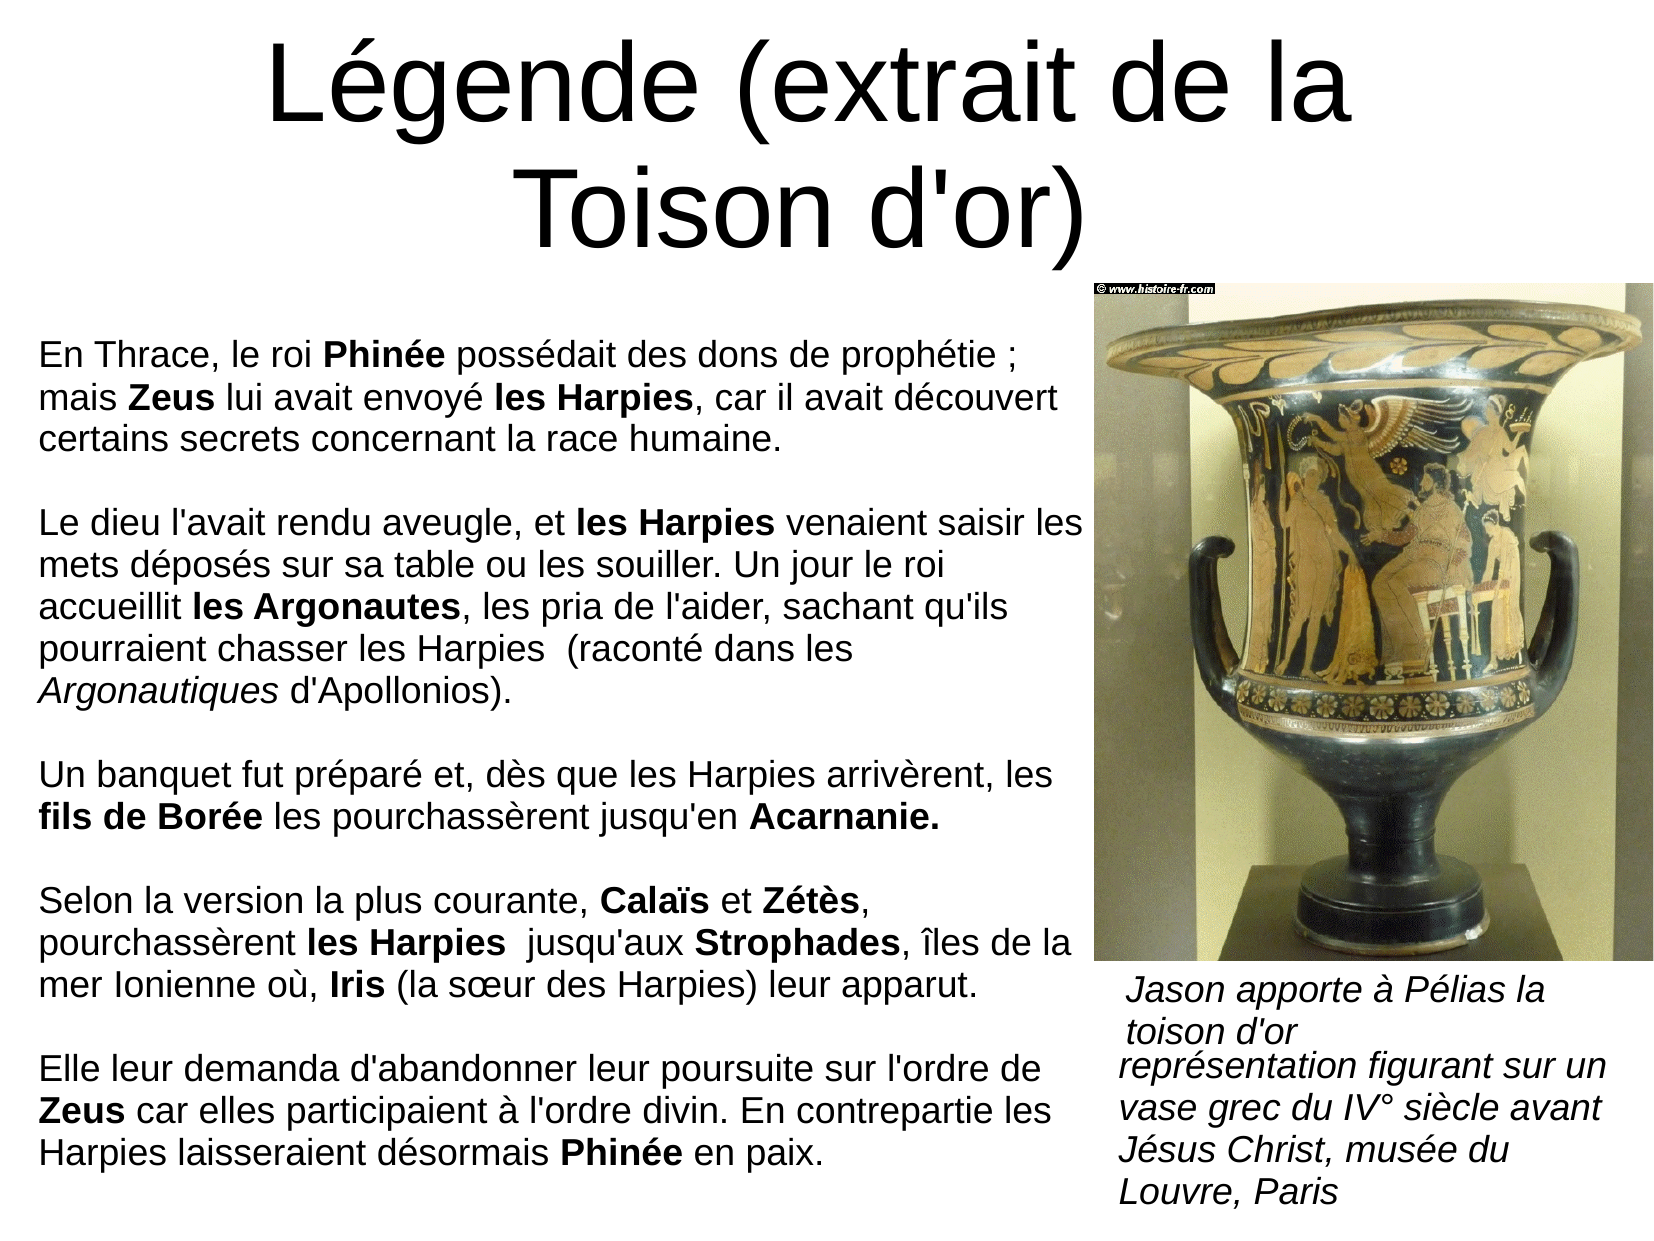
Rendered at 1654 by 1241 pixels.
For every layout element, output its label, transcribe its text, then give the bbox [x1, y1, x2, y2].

text_box En Thrace, le roi Phinée possédait des dons de prophétie ; mais Zeus lui avait envoyé les Harpies, car il avait découvert certains secrets concernant la race humaine. Le dieu l'avait rendu aveugle, et les Harpies venaient saisir les mets déposés sur sa table ou les souiller. Un jour le roi accueillit les Argonautes, les pria de l'aider, sachant qu'ils pourraient chasser les Harpies (raconté dans les Argonautiques d'Apollonios). Un banquet fut préparé et, dès que les Harpies arrivèrent, les fils de Borée les pourchassèrent jusqu'en Acarnanie. Selon la version la plus courante, Calaïs et Zétès, pourchassèrent les Harpies jusqu'aux Strophades, îles de la mer Ionienne où, Iris (la sœur des Harpies) leur apparut. Elle leur demanda d'abandonner leur poursuite sur l'ordre de Zeus car elles participaient à l'ordre divin. En contrepartie les Harpies laisseraient désormais Phinée en paix. [23, 326, 1111, 1182]
text_box Légende (extrait de la Toison d'or) [0, 12, 1619, 279]
text_box représentation figurant sur un vase grec du IV° siècle avant Jésus Christ, musée du Louvre, Paris [1103, 1037, 1650, 1221]
picture [1094, 283, 1654, 962]
text_box Jason apporte à Pélias la toison d'or [1111, 961, 1654, 1060]
